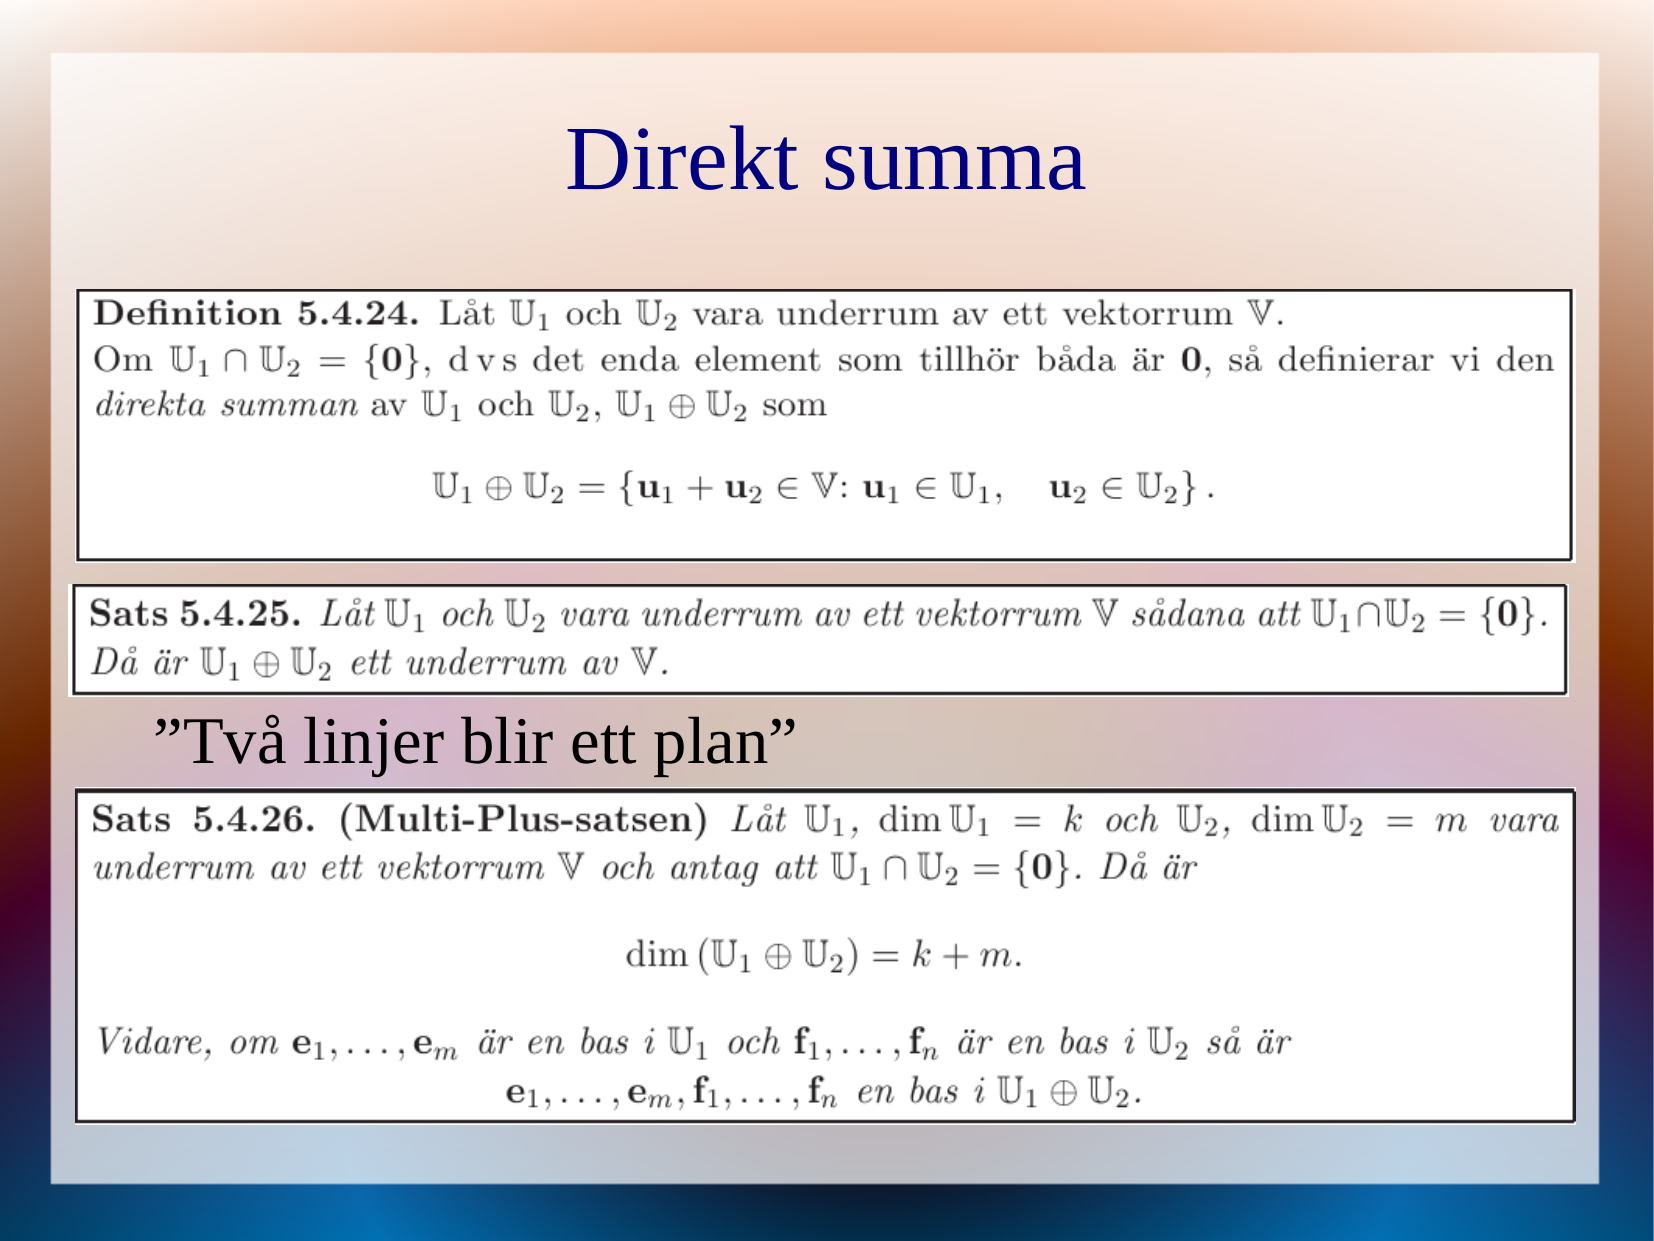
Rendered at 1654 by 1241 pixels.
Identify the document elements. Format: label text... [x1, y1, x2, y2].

list ”Två linjer blir ett plan” [82, 563, 1571, 787]
title Direkt summa [82, 62, 1571, 256]
picture [0, 0, 1654, 1241]
